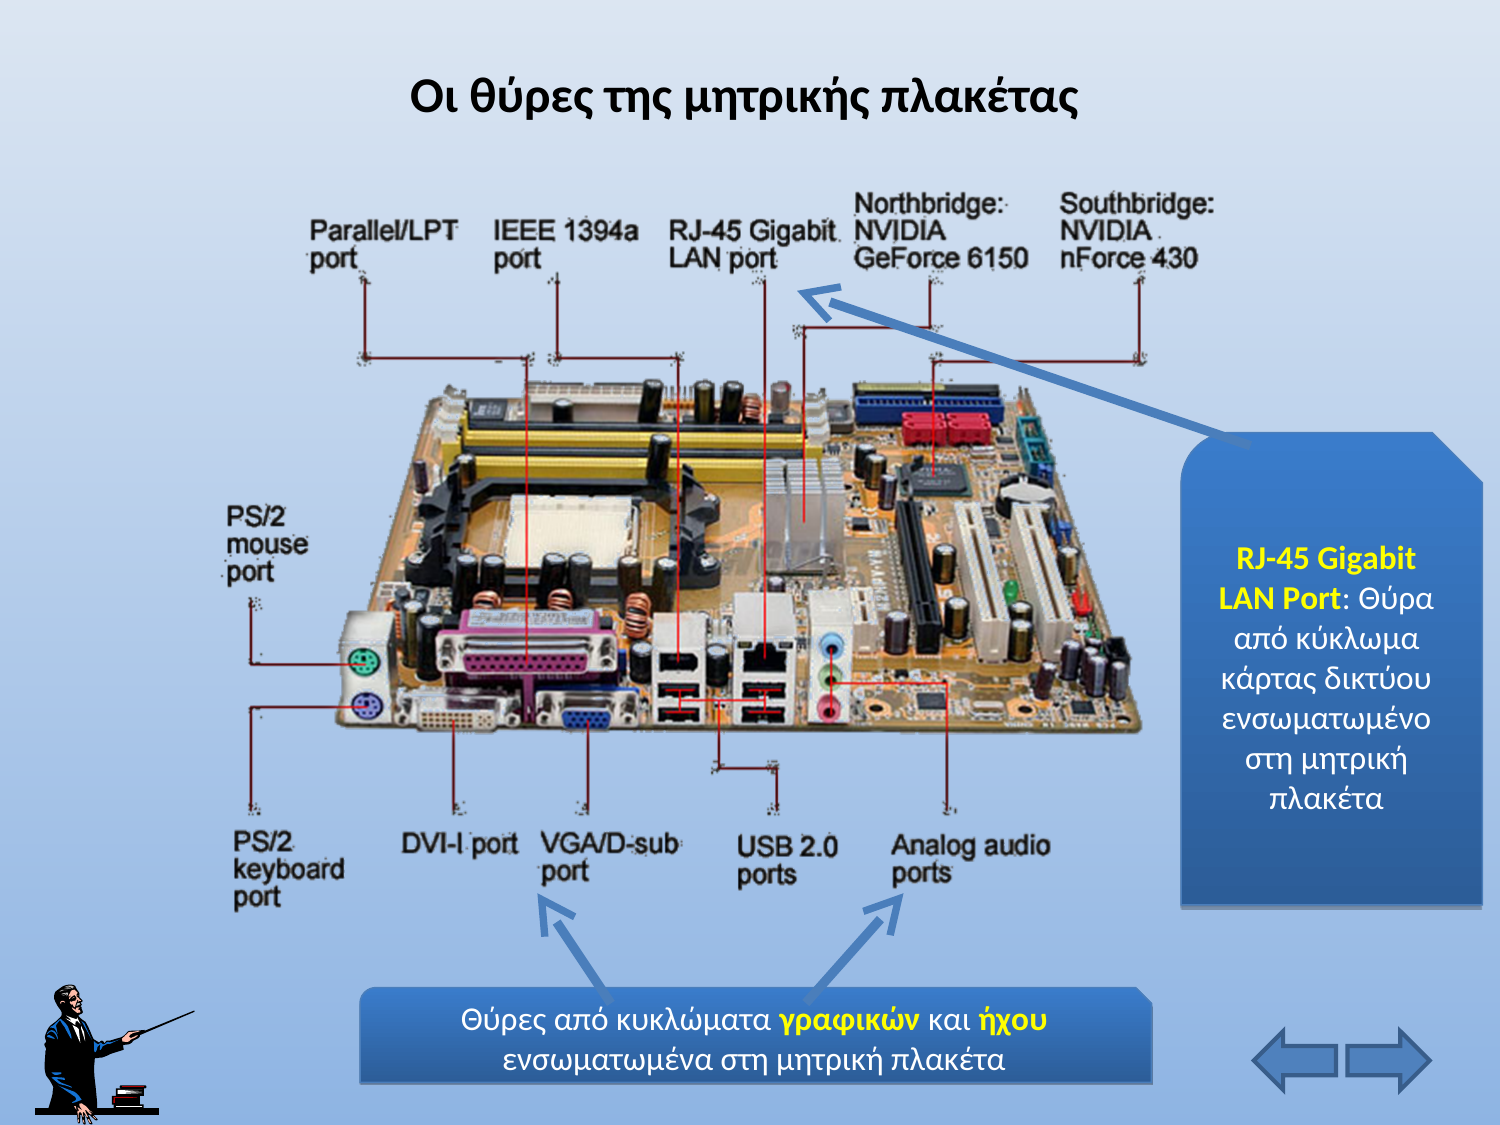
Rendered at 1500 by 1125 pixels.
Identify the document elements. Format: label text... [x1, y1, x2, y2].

title Οι θύρες της μητρικής πλακέτας [75, 45, 1426, 141]
picture [193, 147, 1284, 966]
text_box RJ-45 Gigabit LAN Port: Θύρα από κύκλωμα κάρτας δικτύου ενσωματωμένο στη μητρική πλακέτα [1181, 432, 1483, 905]
text_box Θύρες από κυκλώματα γραφικών και ήχου ενσωματωμένα στη μητρική πλακέτα [360, 987, 1152, 1083]
